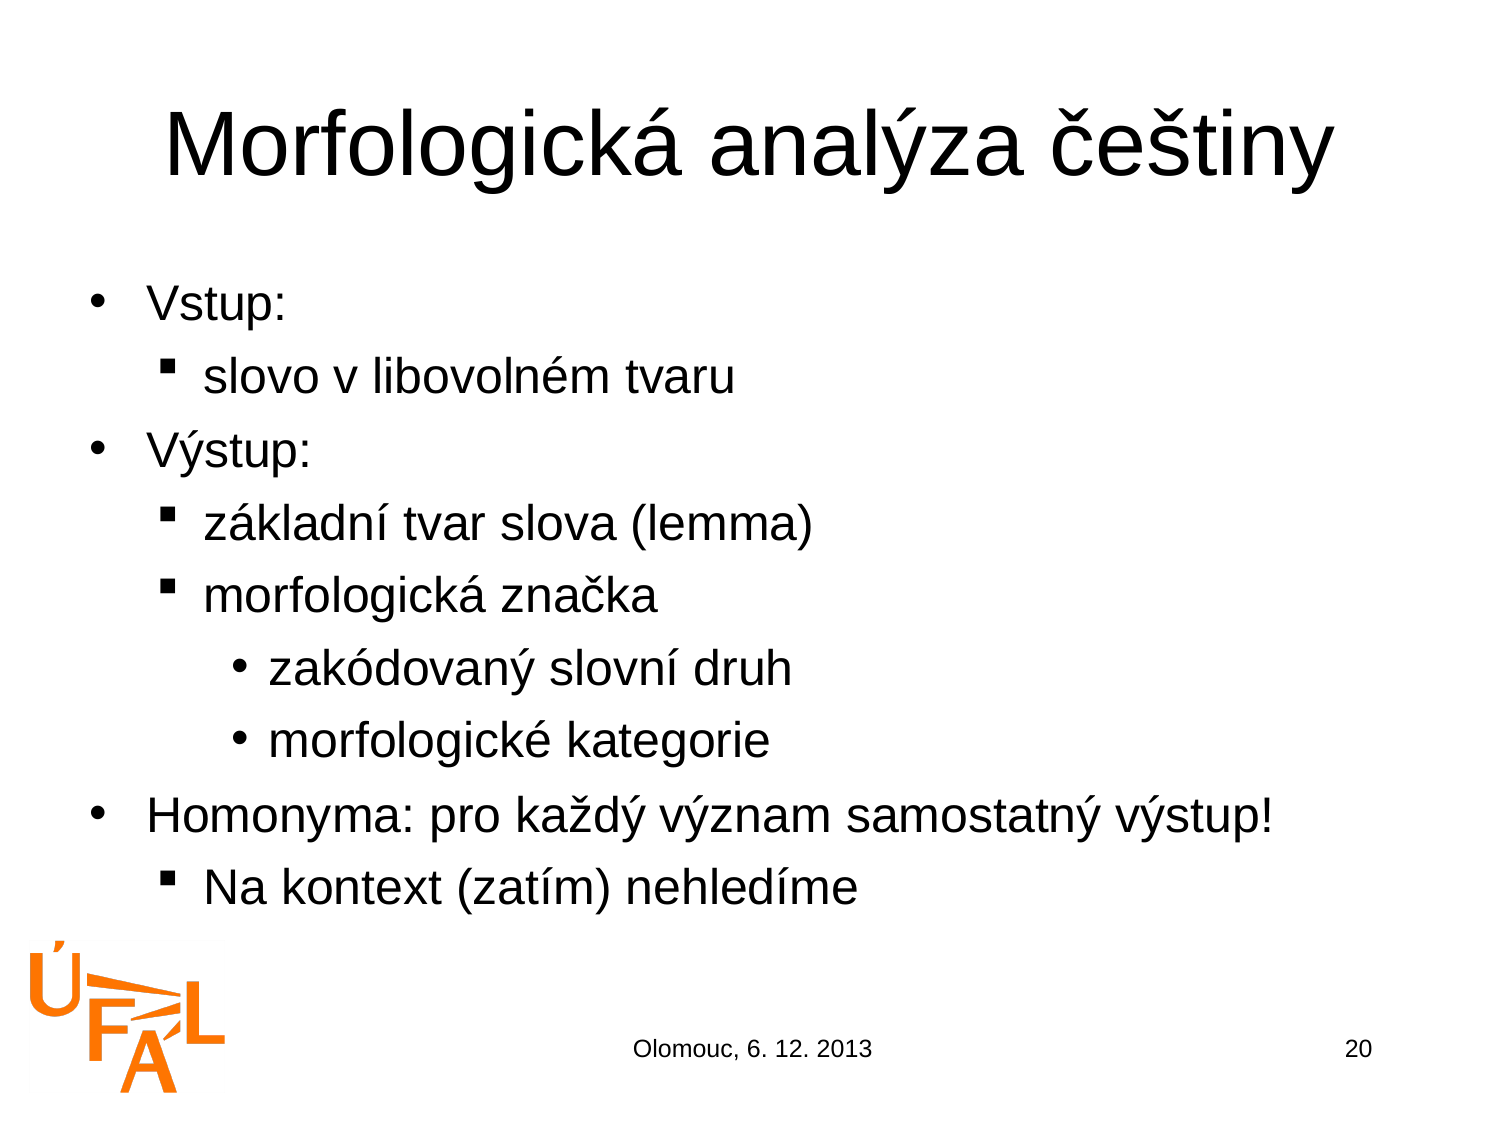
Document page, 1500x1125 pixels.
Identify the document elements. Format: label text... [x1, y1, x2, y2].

list Vstup: slovo v libovolném tvaru Výstup: základní tvar slova (lemma) morfologická značka zakódovaný slovní druh morfologické kategorie Homonyma: pro každý význam samostatný výstup! Na kontext (zatím) nehledíme [75, 262, 1426, 932]
picture [29, 940, 225, 1093]
title Morfologická analýza češtiny [75, 14, 1426, 262]
